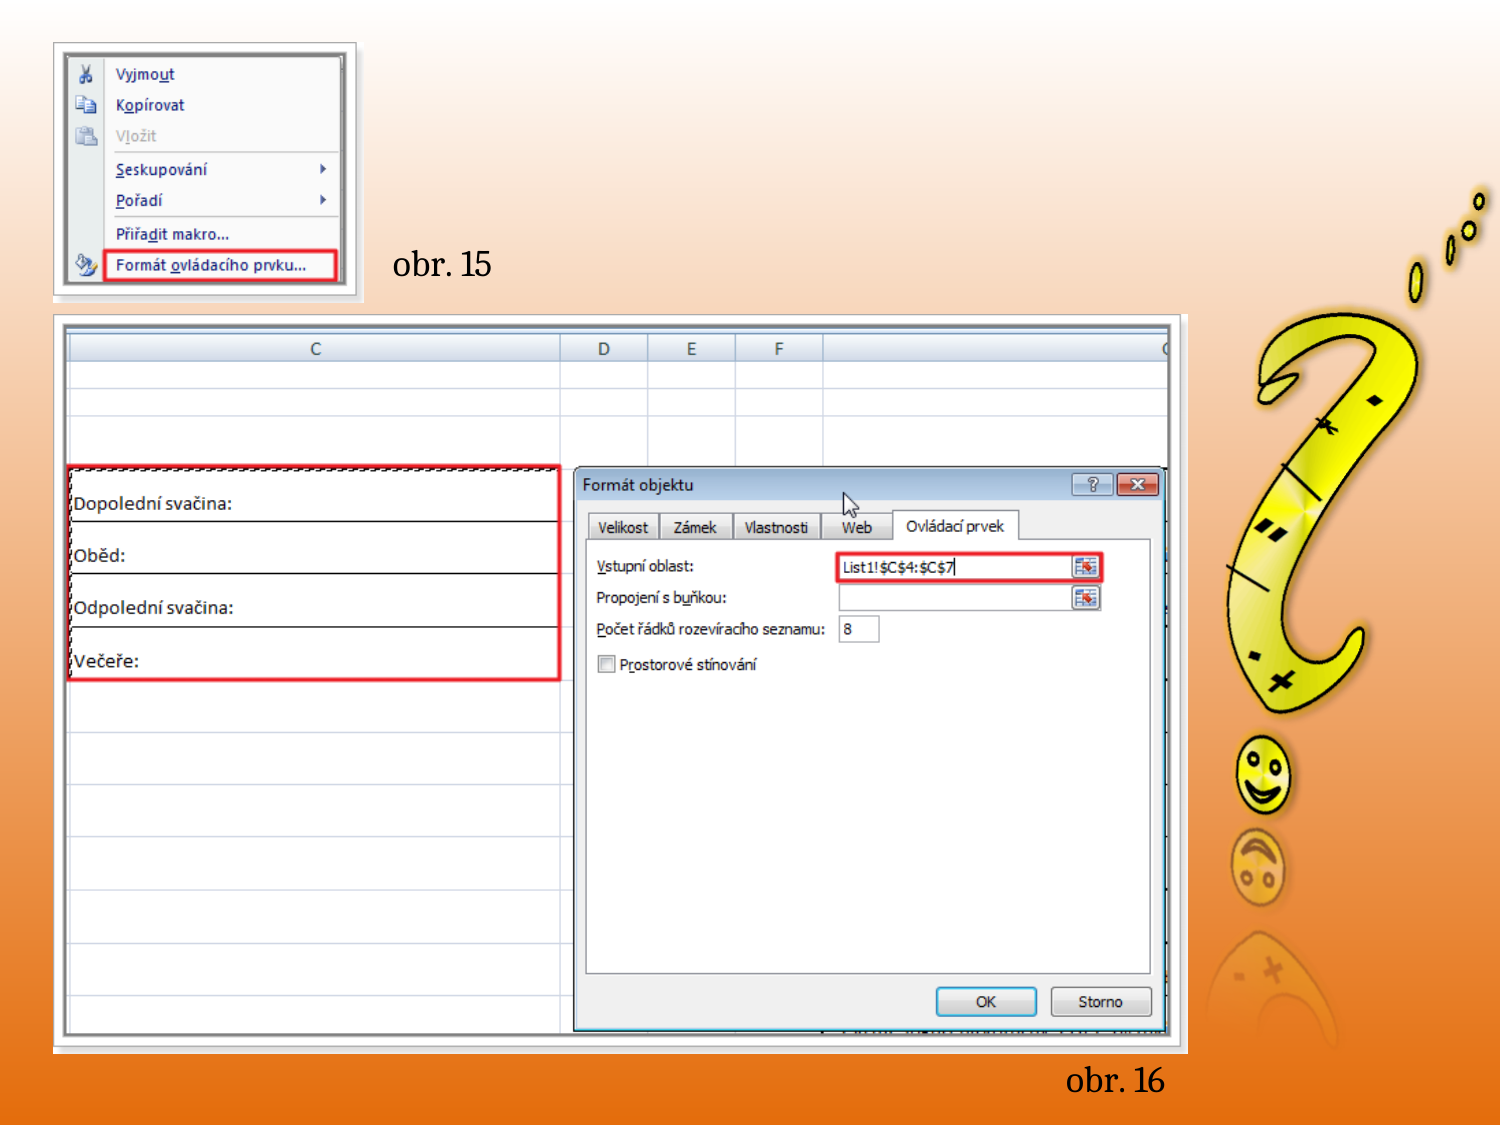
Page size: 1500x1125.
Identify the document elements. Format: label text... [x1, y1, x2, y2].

text_box obr. 15 [378, 231, 508, 293]
picture [53, 160, 1500, 1125]
text_box obr. 16 [1051, 1046, 1181, 1108]
picture [53, 42, 364, 303]
